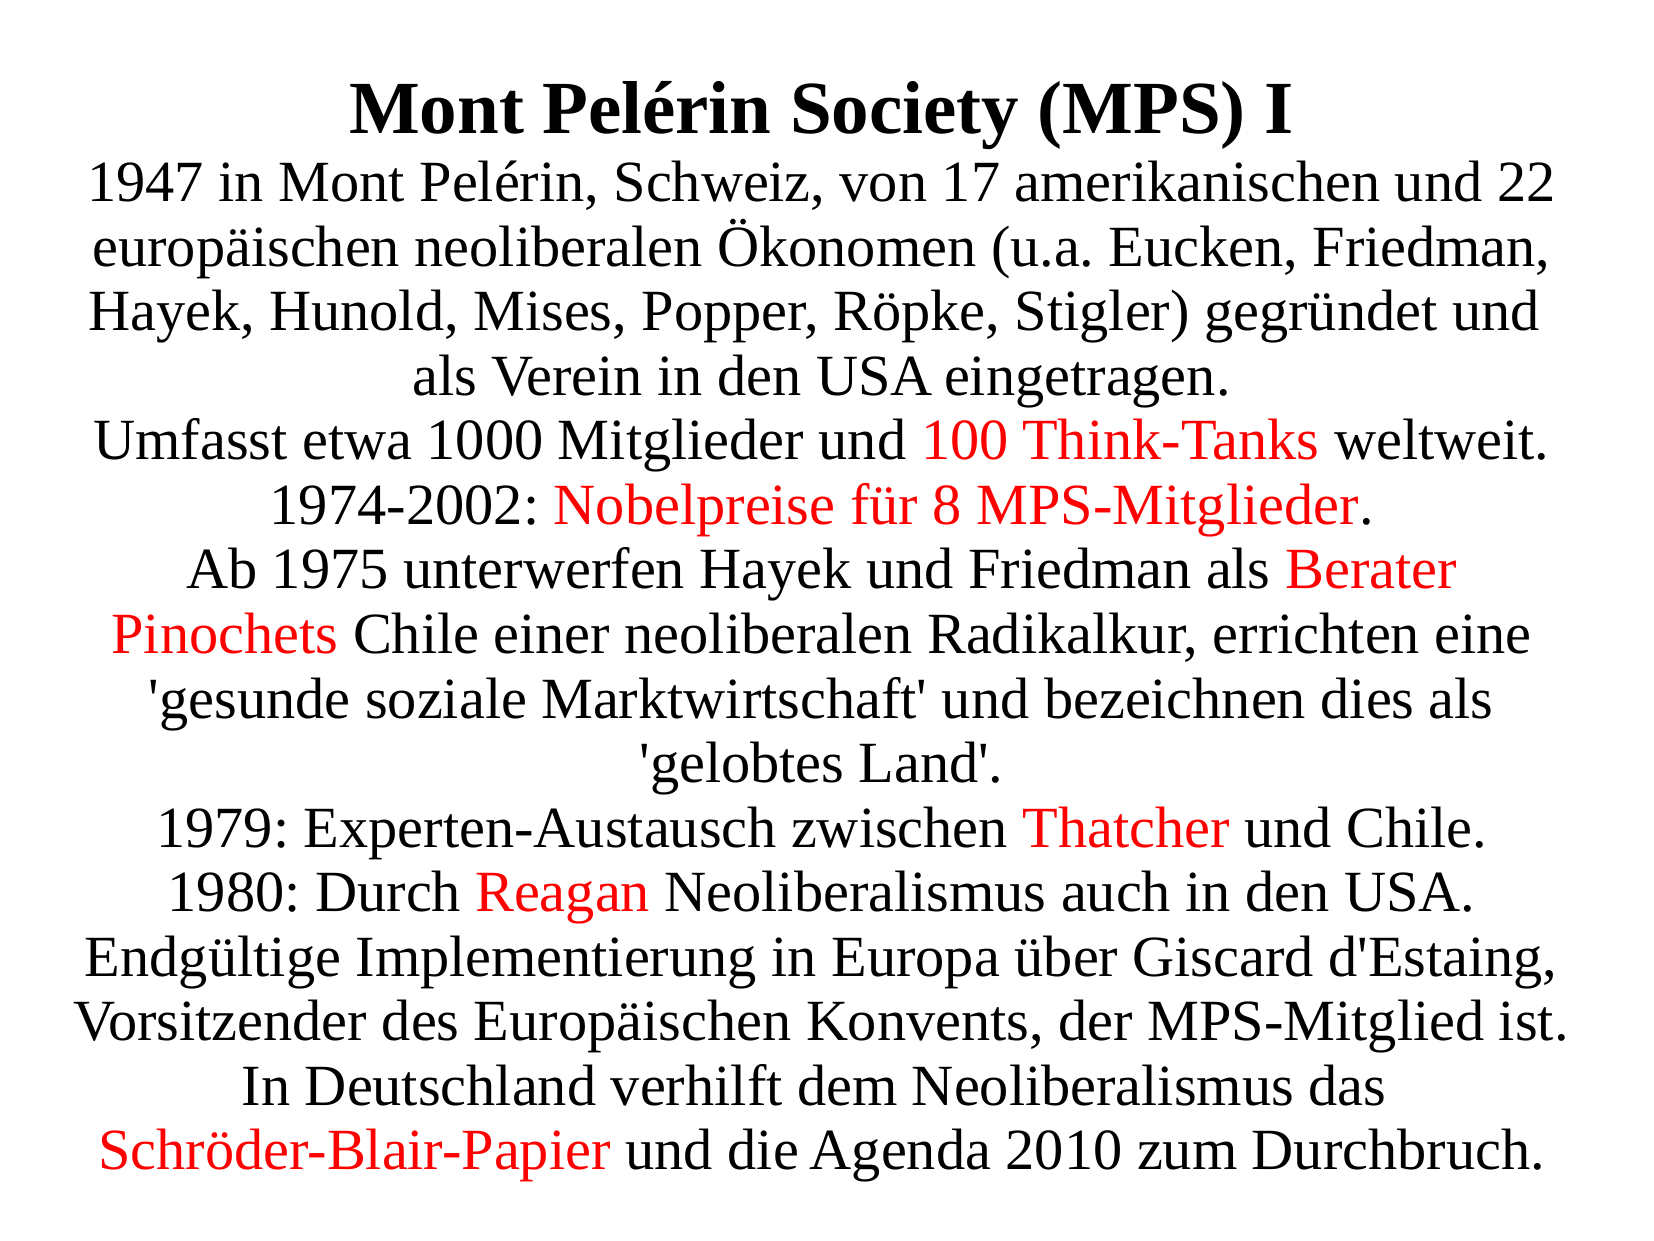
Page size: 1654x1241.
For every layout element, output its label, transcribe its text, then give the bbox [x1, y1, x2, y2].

text_box Mont Pelérin Society (MPS) I 1947 in Mont Pelérin, Schweiz, von 17 amerikanischen und 22 europäischen neoliberalen Ökonomen (u.a. Eucken, Friedman, Hayek, Hunold, Mises, Popper, Röpke, Stigler) gegründet und als Verein in den USA eingetragen. Umfasst etwa 1000 Mitglieder und 100 Think-Tanks weltweit. 1974-2002: Nobelpreise für 8 MPS-Mitglieder. Ab 1975 unterwerfen Hayek und Friedman als Berater Pinochets Chile einer neoliberalen Radikalkur, errichten eine 'gesunde soziale Marktwirtschaft' und bezeichnen dies als 'gelobtes Land'. 1979: Experten-Austausch zwischen Thatcher und Chile. 1980: Durch Reagan Neoliberalismus auch in den USA. Endgültige Implementierung in Europa über Giscard d'Estaing, Vorsitzender des Europäischen Konvents, der MPS-Mitglied ist. In Deutschland verhilft dem Neoliberalismus das Schröder-Blair-Papier und die Agenda 2010 zum Durchbruch. [59, 59, 1595, 1190]
